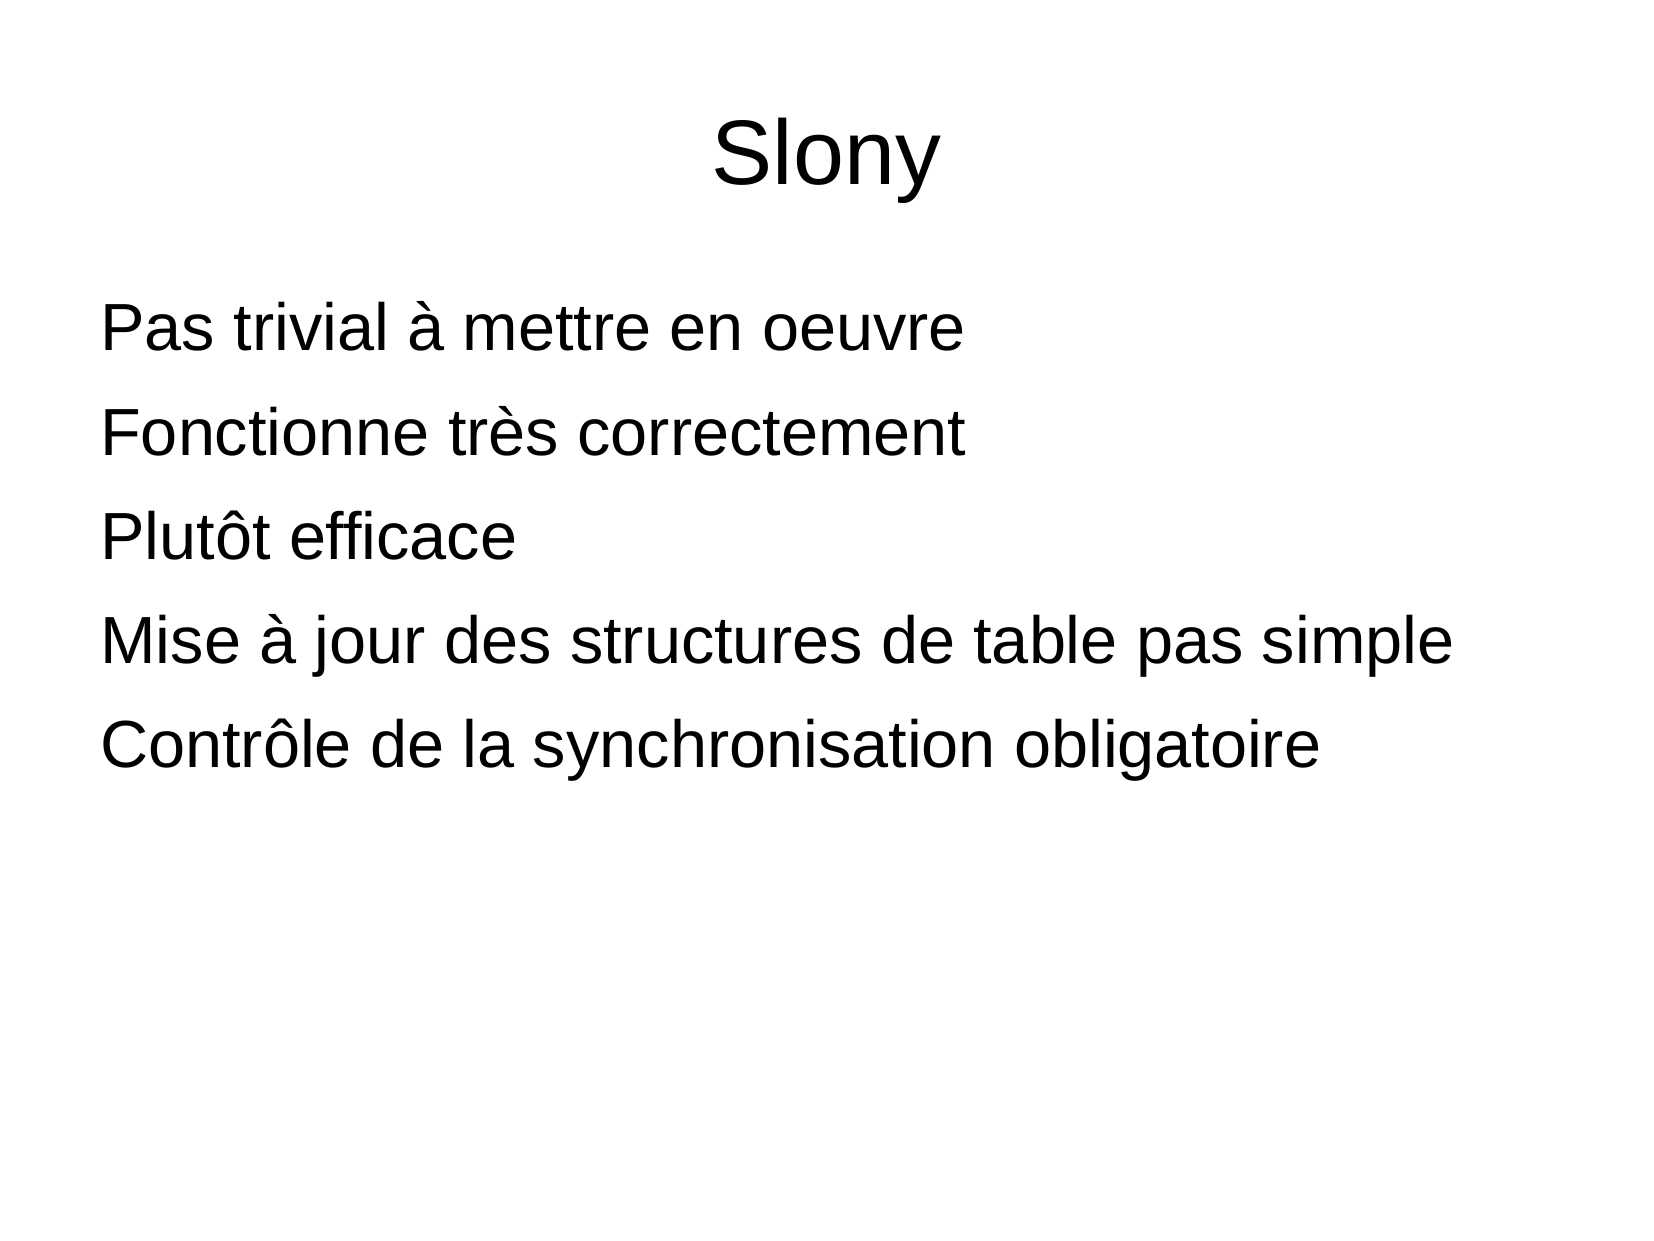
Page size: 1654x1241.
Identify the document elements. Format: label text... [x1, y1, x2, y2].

title Slony [82, 56, 1571, 250]
list Pas trivial à mettre en oeuvre Fonctionne très correctement Plutôt efficace Mise à jour des structures de table pas simple Contrôle de la synchronisation obligatoire [82, 290, 1571, 1094]
